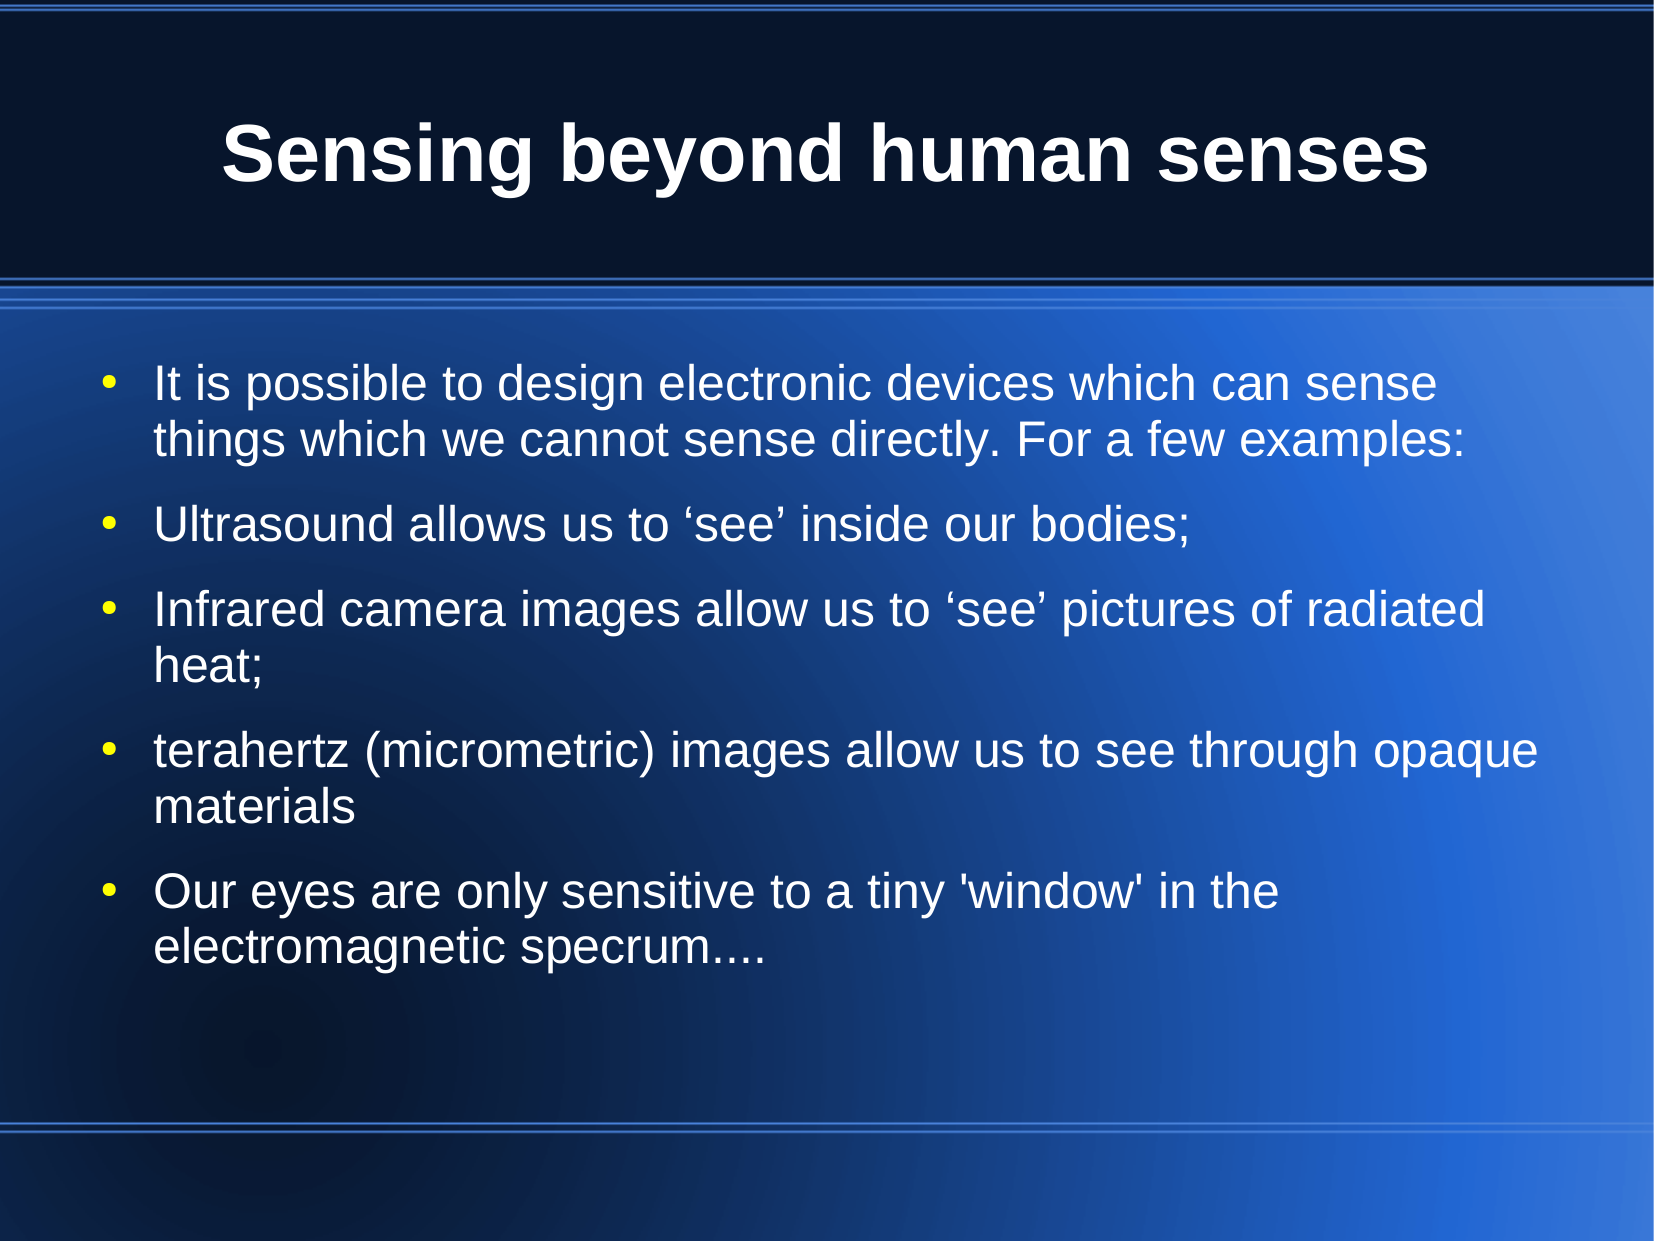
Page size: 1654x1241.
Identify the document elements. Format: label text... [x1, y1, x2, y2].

list It is possible to design electronic devices which can sense things which we cannot sense directly. For a few examples: Ultrasound allows us to ‘see’ inside our bodies; Infrared camera images allow us to ‘see’ pictures of radiated heat; terahertz (micrometric) images allow us to see through opaque materials Our eyes are only sensitive to a tiny 'window' in the electromagnetic specrum.... [82, 355, 1571, 1058]
picture [0, 0, 1654, 1241]
title Sensing beyond human senses [82, 49, 1571, 257]
